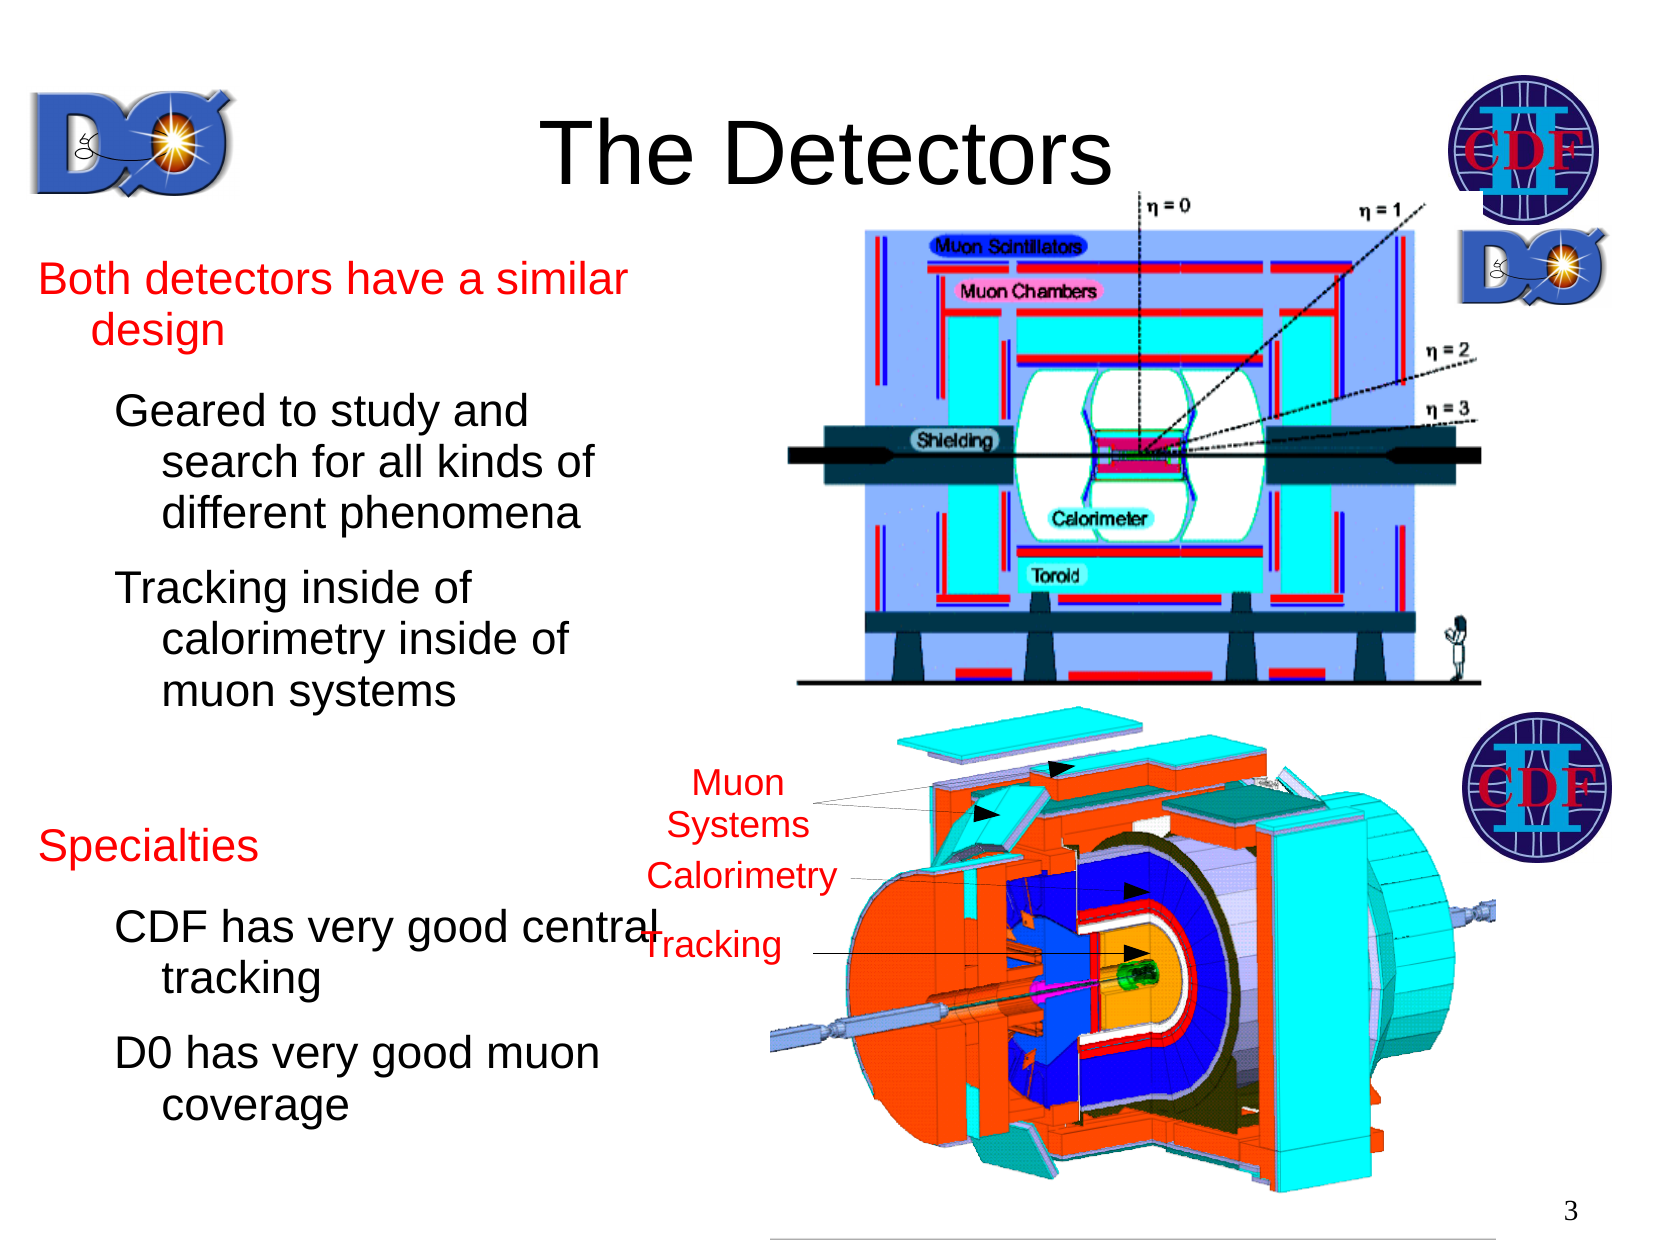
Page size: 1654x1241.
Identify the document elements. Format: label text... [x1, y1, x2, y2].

title The Detectors [82, 49, 1571, 257]
text_box Tracking [625, 915, 814, 973]
text_box Calorimetry [631, 847, 857, 905]
text_box Muon Systems [625, 754, 851, 853]
picture [769, 75, 1612, 1241]
picture [26, 86, 82, 200]
list Both detectors have a similar design Geared to study and search for all kinds of different phenomena Tracking inside of calorimetry inside of muon systems Specialties CDF has very good central tracking D0 has very good muon coverage [19, 252, 676, 1131]
